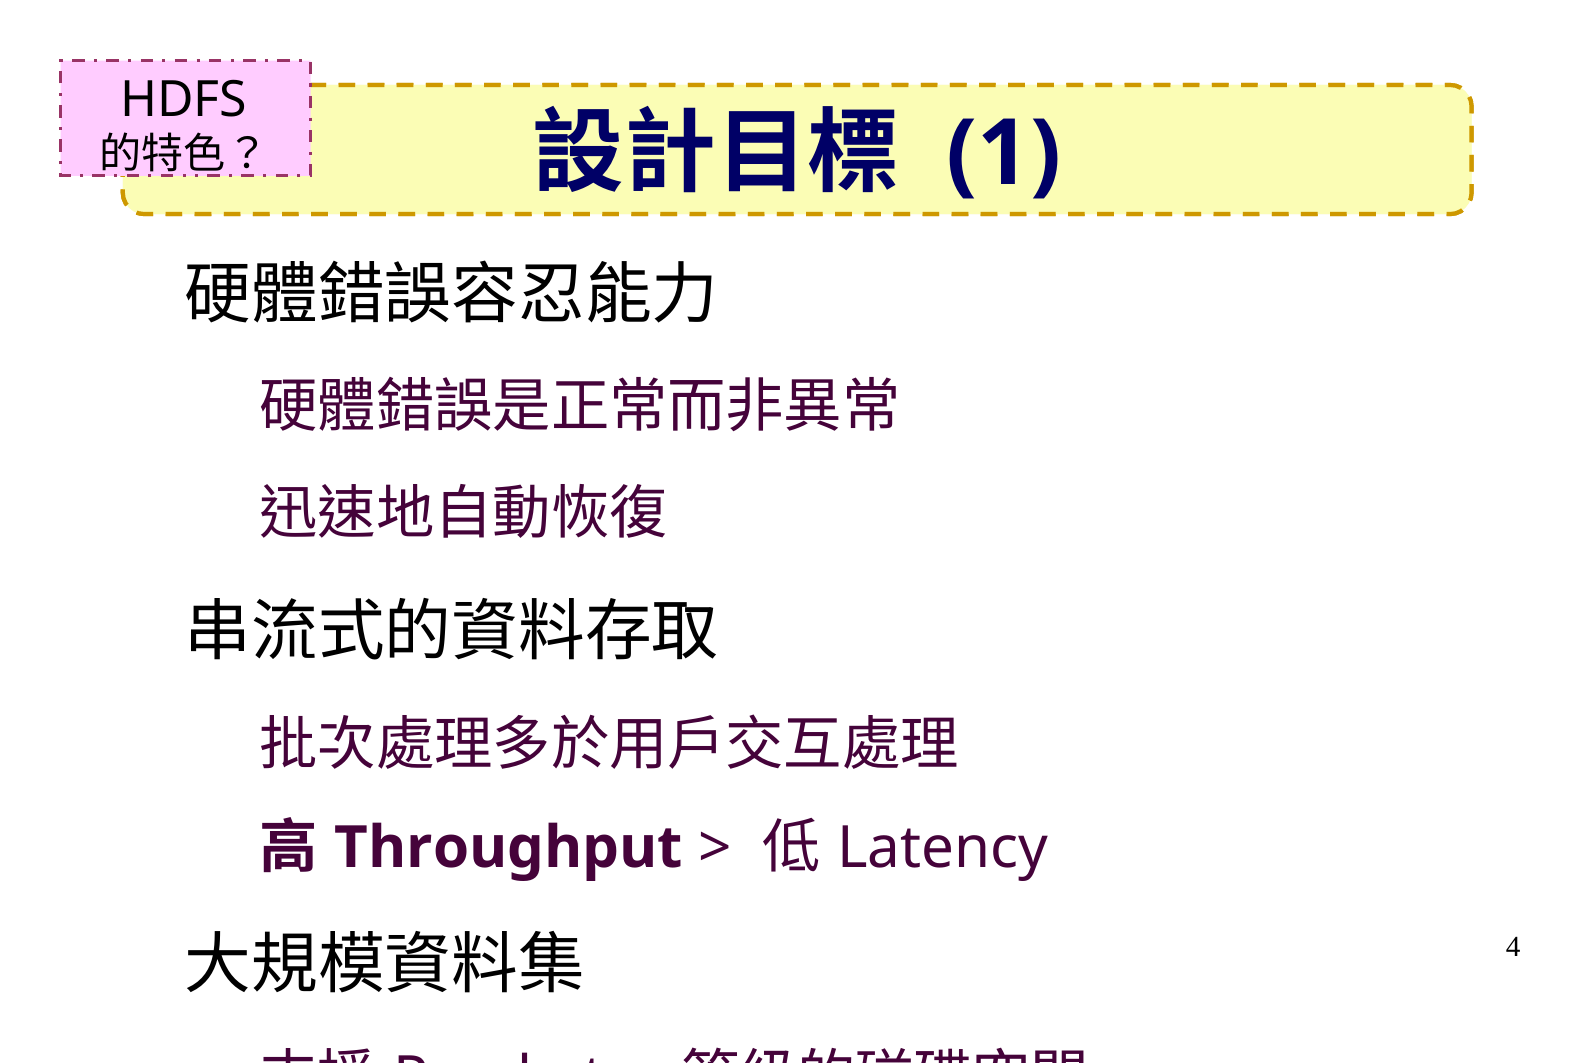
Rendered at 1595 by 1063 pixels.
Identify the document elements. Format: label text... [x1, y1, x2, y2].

title 設計目標 (1) [169, 82, 1425, 208]
list 硬體錯誤容忍能力 硬體錯誤是正常而非異常 迅速地自動恢復 串流式的資料存取 批次處理多於用戶交互處理 高Throughput > 低Latency 大規模資料集 支援Perabytes等級的磁碟空間 [169, 222, 1425, 988]
text_box <編號> [1425, 919, 1536, 983]
text_box HDFS 的特色？ [58, 59, 309, 186]
